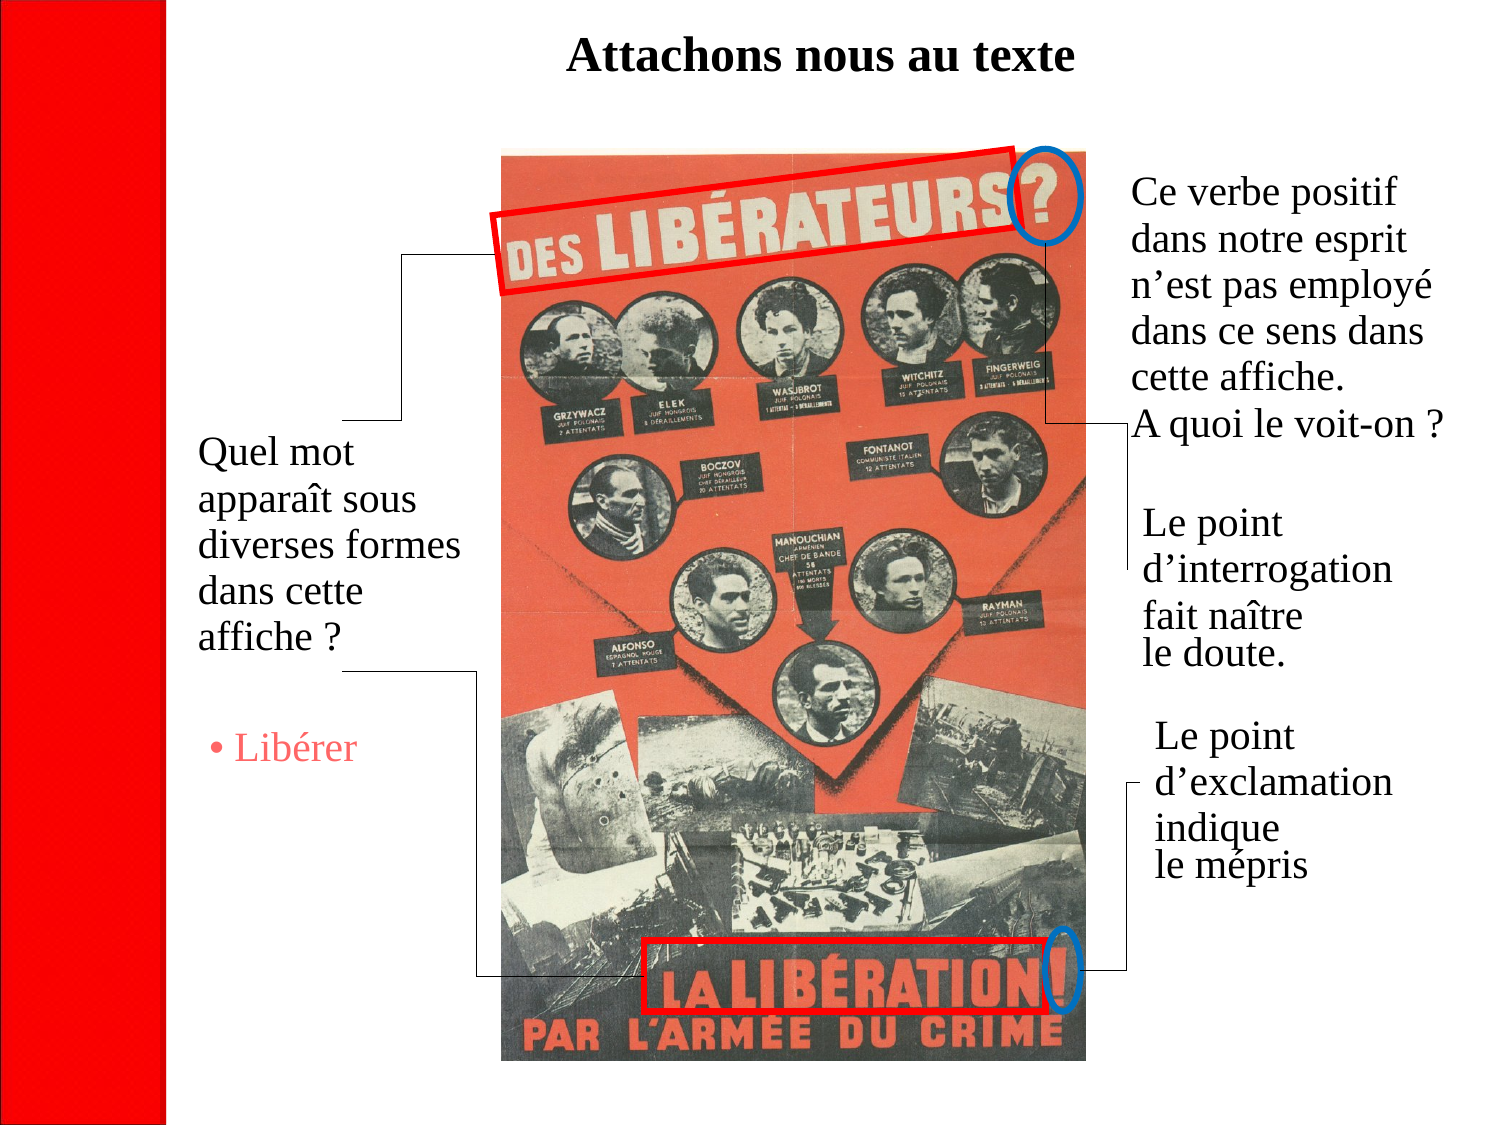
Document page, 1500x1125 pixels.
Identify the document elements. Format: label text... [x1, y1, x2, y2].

picture [501, 148, 986, 210]
picture [1015, 148, 1031, 160]
text_box Ce verbe positif dans notre esprit n’est pas employé dans ce sens dans cette affiche. A quoi le voit-on ? [1116, 160, 1471, 454]
text_box Le point d’interrogation fait naître [1127, 491, 1447, 621]
picture [1049, 932, 1077, 1008]
picture [501, 231, 1086, 976]
text_box Quel mot apparaît sous diverses formes dans cette affiche ? [183, 420, 502, 668]
picture [647, 944, 1042, 1008]
picture [501, 153, 1012, 289]
picture [501, 971, 1086, 1061]
text_box Attachons nous au texte [206, 18, 1436, 90]
text_box le mépris [1139, 834, 1436, 896]
picture [1046, 148, 1086, 423]
picture [1019, 153, 1077, 240]
text_box Le point d’exclamation indique [1139, 704, 1436, 834]
text_box le doute. [1127, 621, 1447, 684]
text_box Libérer [194, 716, 408, 778]
